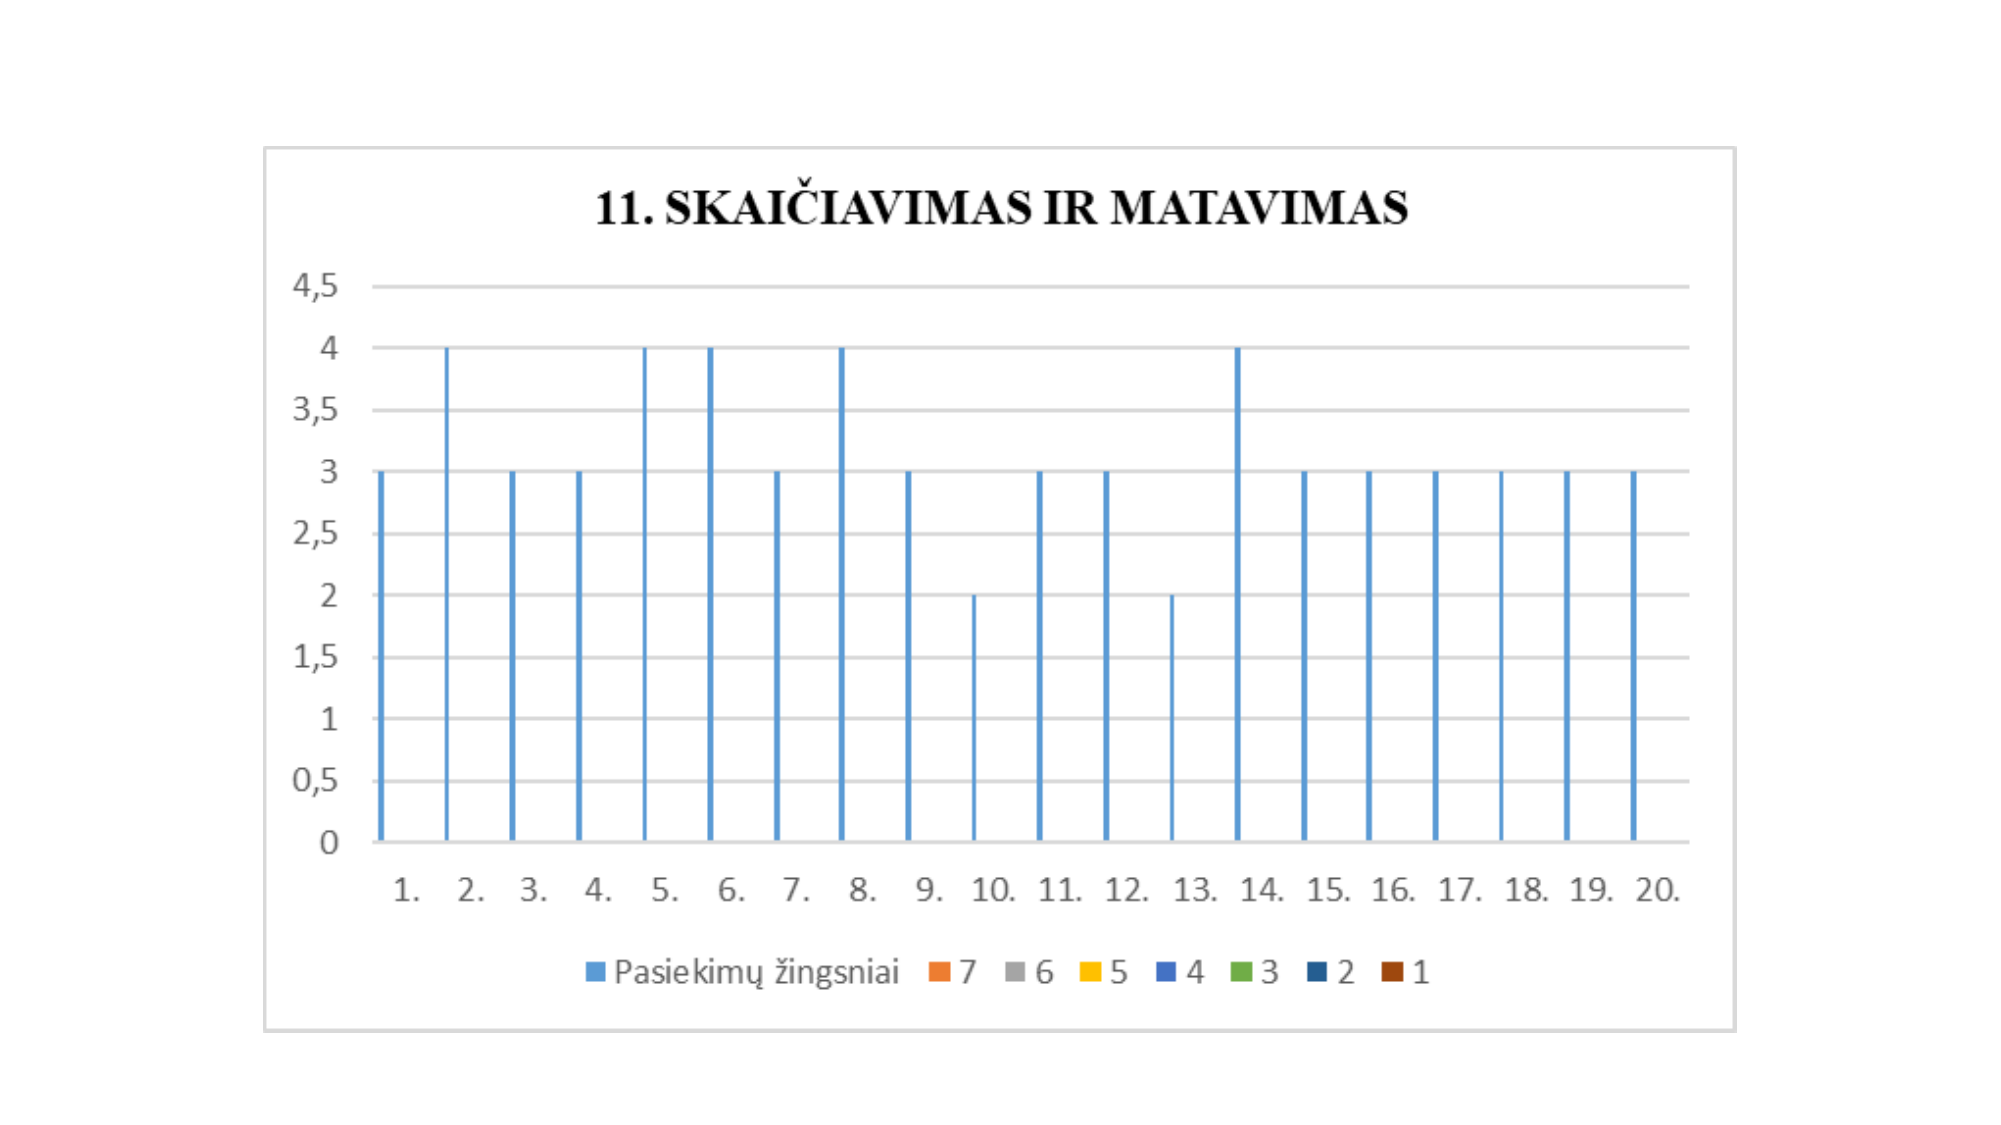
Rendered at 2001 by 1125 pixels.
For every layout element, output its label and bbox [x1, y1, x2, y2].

picture [263, 146, 1737, 1033]
